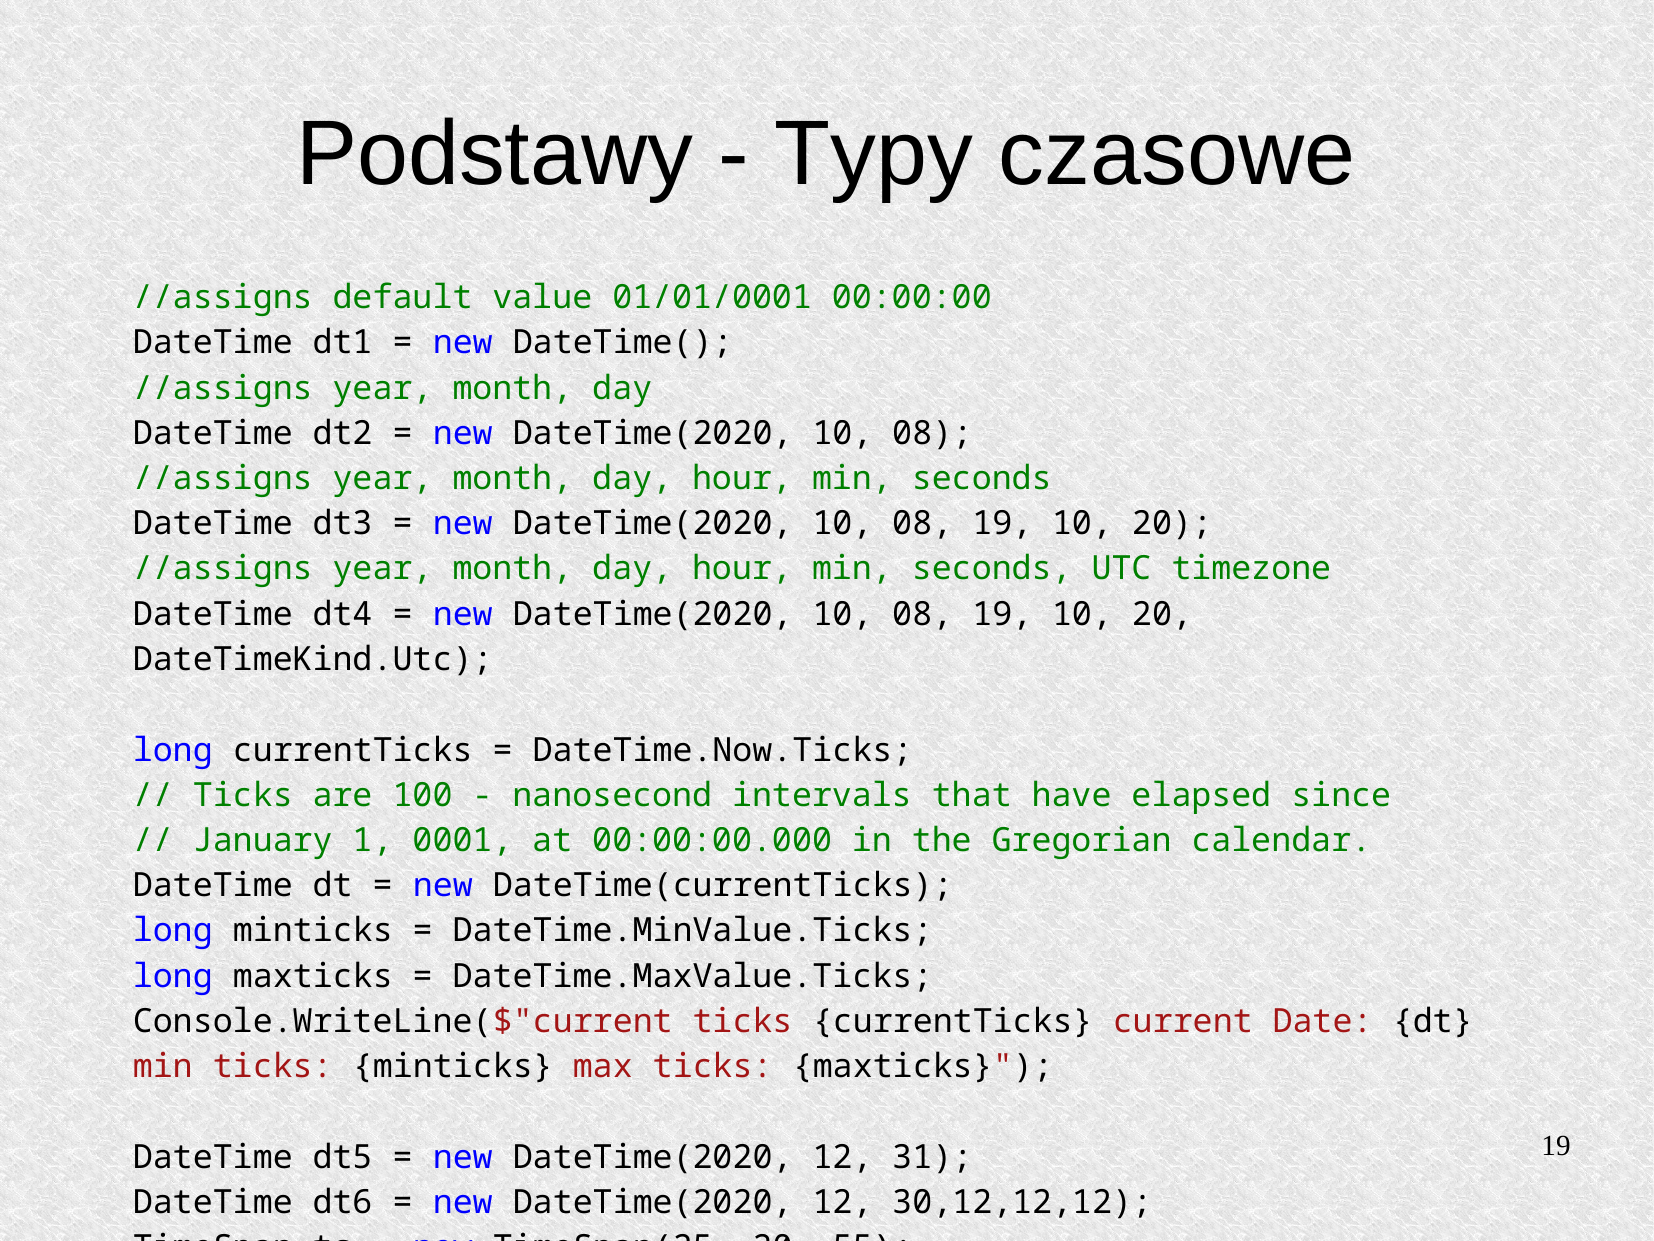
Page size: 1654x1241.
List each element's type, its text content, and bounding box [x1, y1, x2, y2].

text_box //assigns default value 01/01/0001 00:00:00 DateTime dt1 = new DateTime(); //assigns year, month, day DateTime dt2 = new DateTime(2020, 10, 08); //assigns year, month, day, hour, min, seconds DateTime dt3 = new DateTime(2020, 10, 08, 19, 10, 20); //assigns year, month, day, hour, min, seconds, UTC timezone DateTime dt4 = new DateTime(2020, 10, 08, 19, 10, 20, DateTimeKind.Utc); long currentTicks = DateTime.Now.Ticks; // Ticks are 100 - nanosecond intervals that have elapsed since // January 1, 0001, at 00:00:00.000 in the Gregorian calendar. DateTime dt = new DateTime(currentTicks); long minticks = DateTime.MinValue.Ticks; long maxticks = DateTime.MaxValue.Ticks; Console.WriteLine($"current ticks {currentTicks} current Date: {dt} min ticks: {minticks} max ticks: {maxticks}"); DateTime dt5 = new DateTime(2020, 12, 31); DateTime dt6 = new DateTime(2020, 12, 30,12,12,12); TimeSpan ts = new TimeSpan(25, 20, 55); DateTime newDate = dt5.Add(ts); Console.WriteLine(newDate); TimeSpan ts2 = dt5-dt6; Console.WriteLine(ts2); [118, 265, 1565, 1171]
picture [0, 0, 1654, 1241]
title Podstawy - Typy czasowe [82, 49, 1571, 257]
